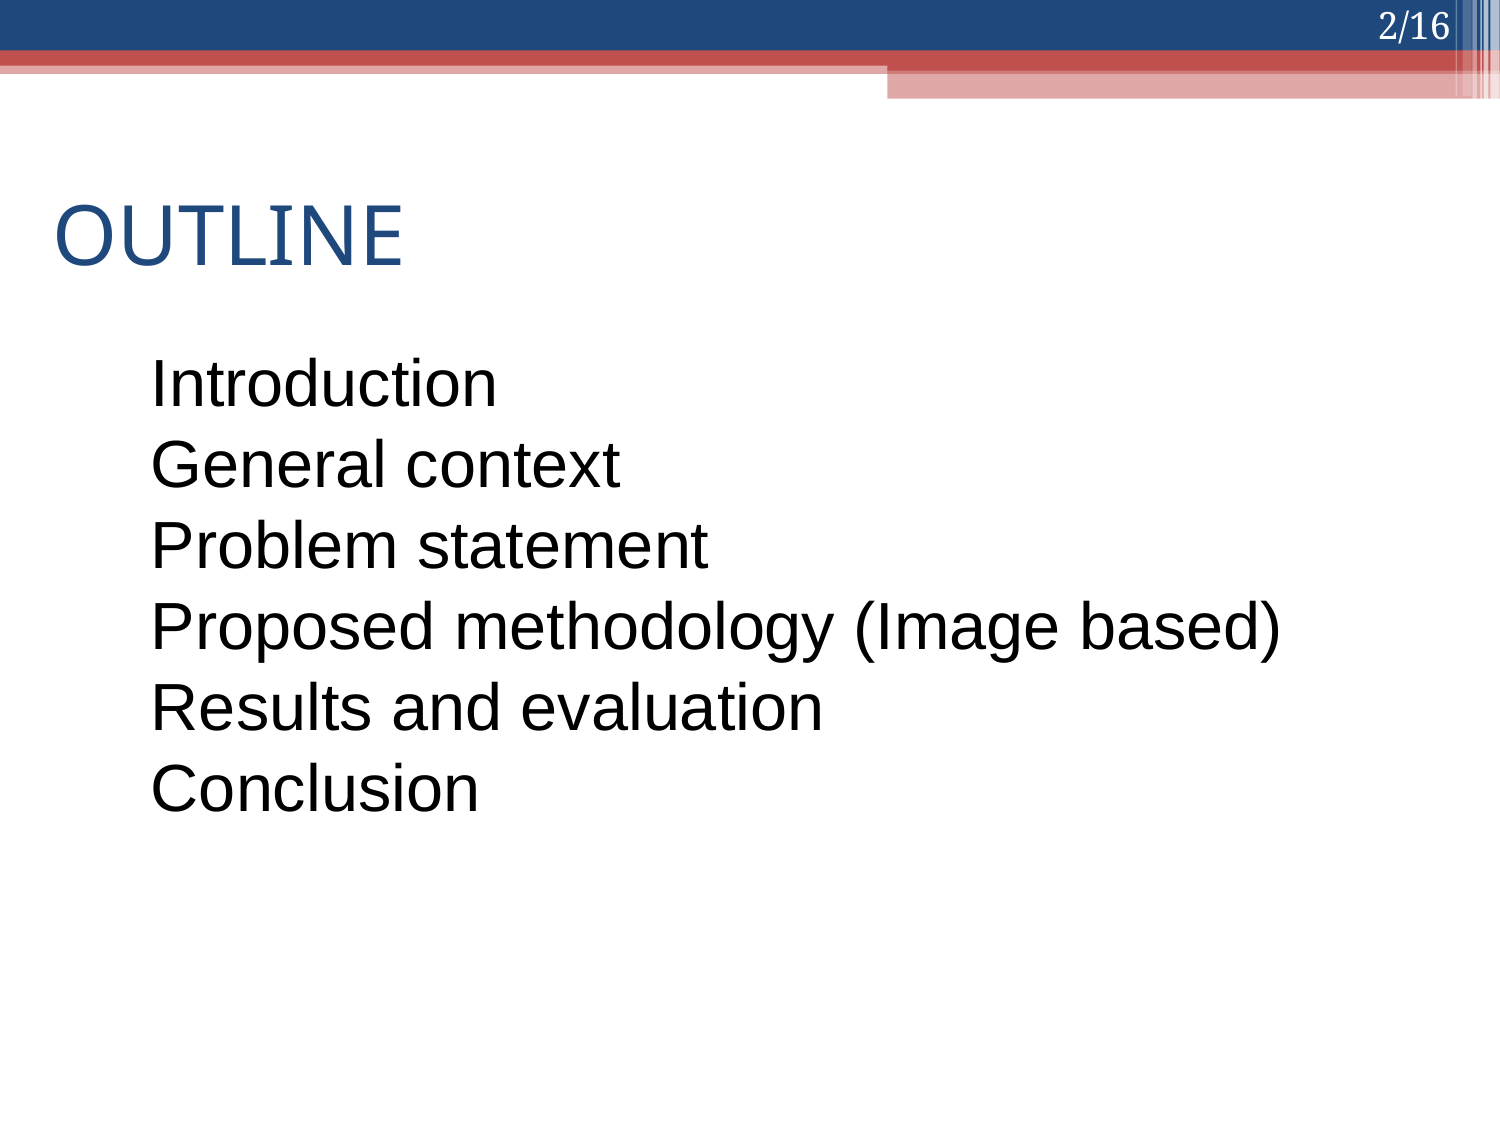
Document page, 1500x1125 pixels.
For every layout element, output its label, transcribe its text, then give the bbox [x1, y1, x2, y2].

title OUTLINE [37, 118, 1388, 349]
list Introduction General context Problem statement Proposed methodology (Image based) Results and evaluation Conclusion [118, 338, 1447, 1063]
text_box <numéro>/16 [1340, 0, 1466, 61]
